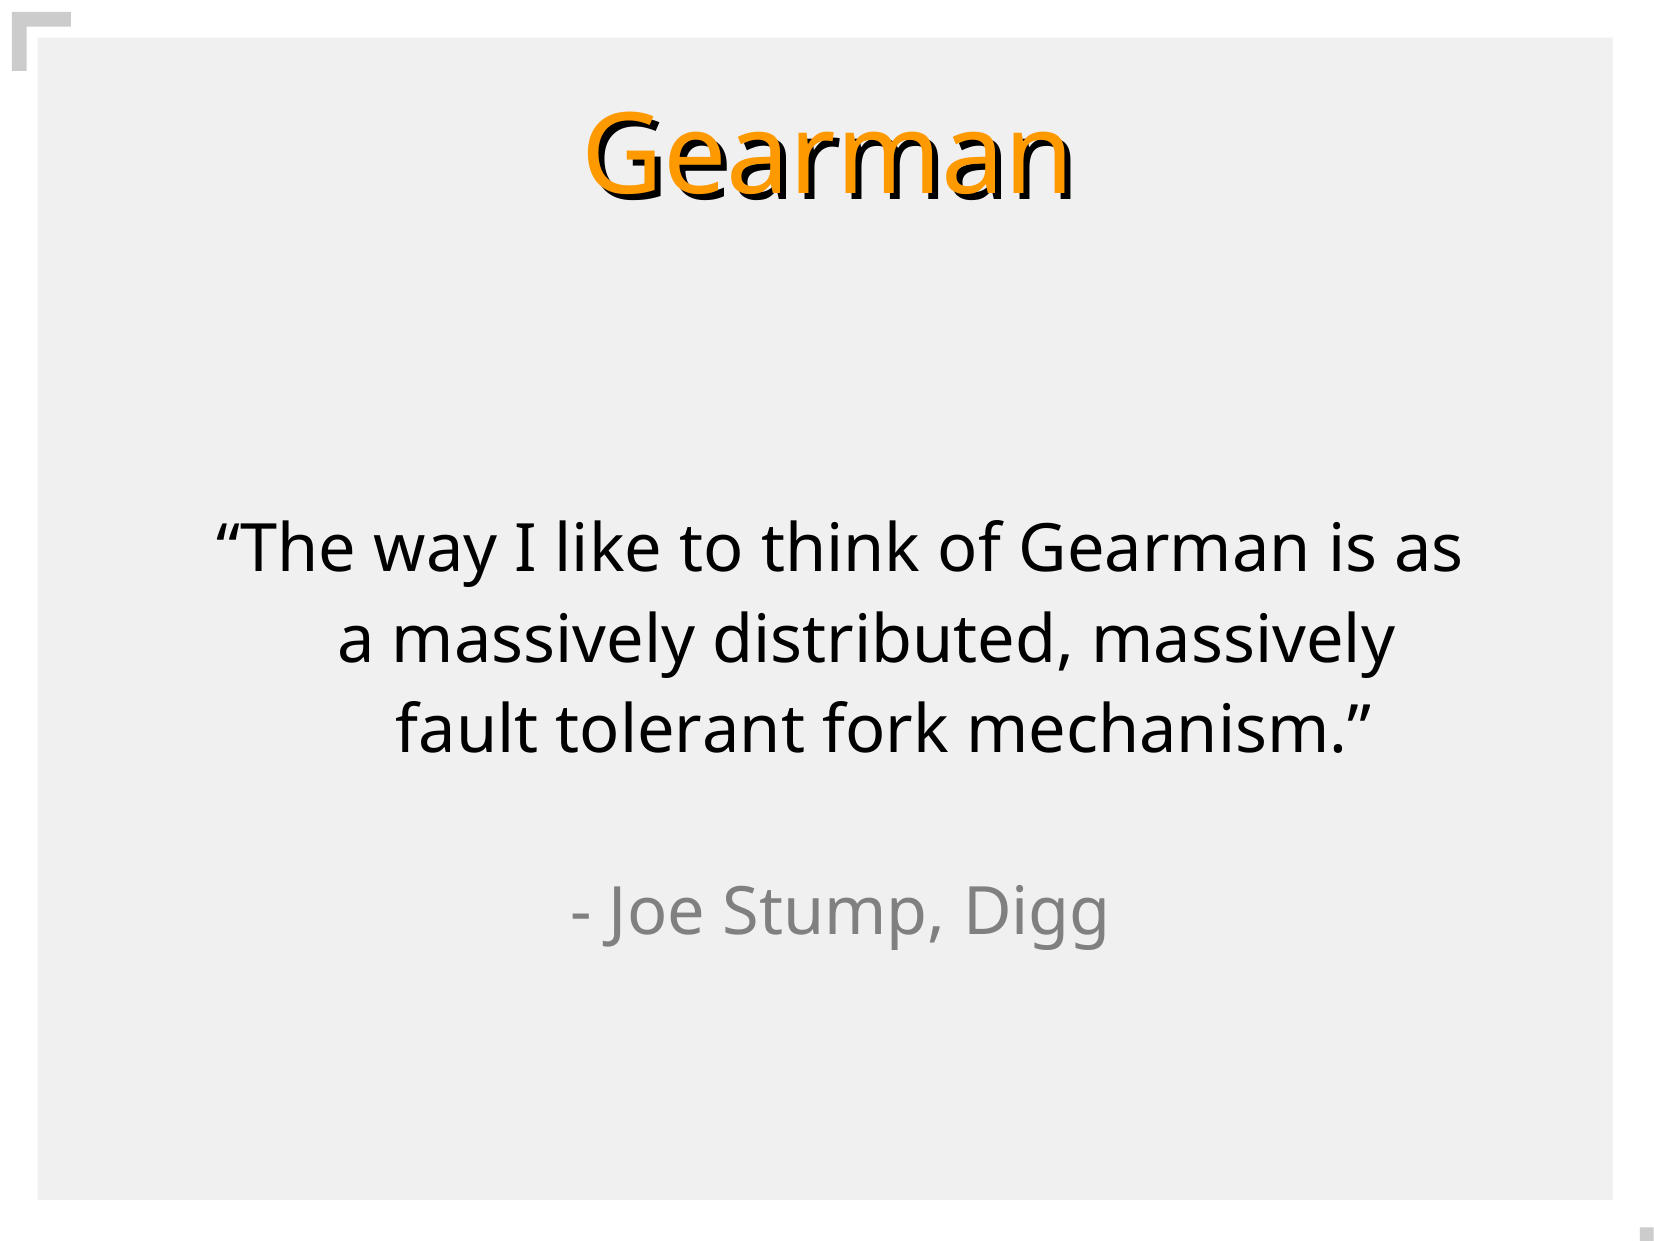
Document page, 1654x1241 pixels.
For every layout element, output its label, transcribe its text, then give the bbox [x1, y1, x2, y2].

subtitle “The way I like to think of Gearman is as a massively distributed, massively fault tolerant fork mechanism.” - Joe Stump, Digg [121, 322, 1561, 1132]
title Gearman [121, 46, 1534, 254]
